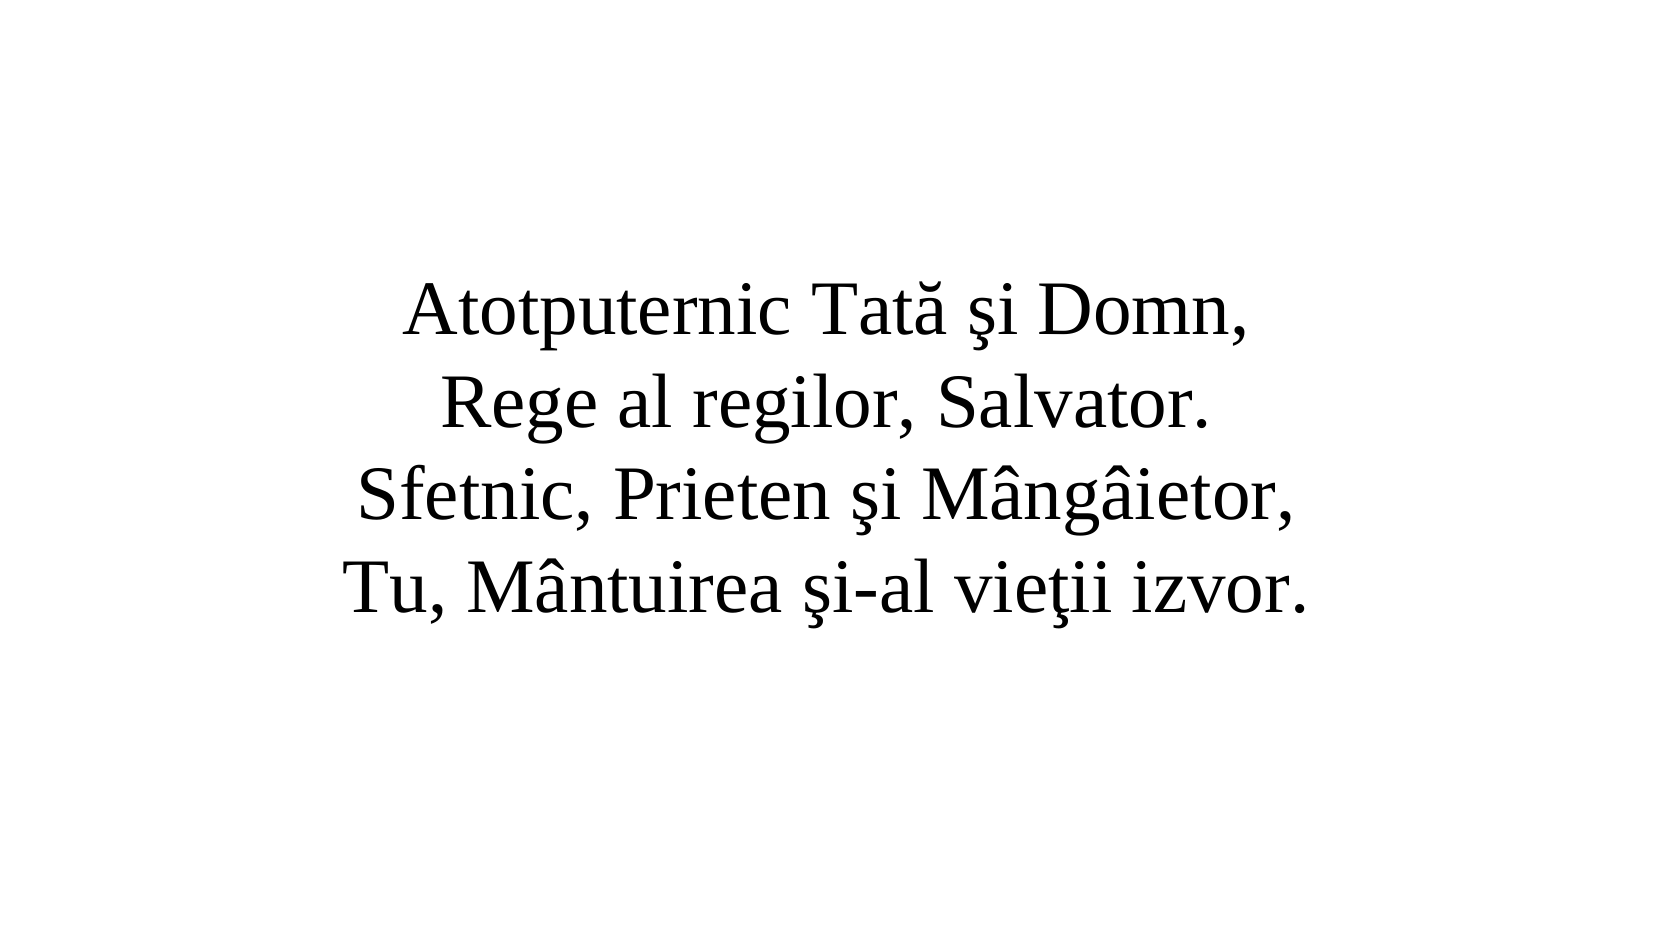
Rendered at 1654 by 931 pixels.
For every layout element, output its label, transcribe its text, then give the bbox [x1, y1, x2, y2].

subtitle Atotputernic Tată şi Domn, Rege al regilor, Salvator. Sfetnic, Prieten şi Mângâietor, Tu, Mântuirea şi-al vieţii izvor. [0, 250, 1654, 671]
